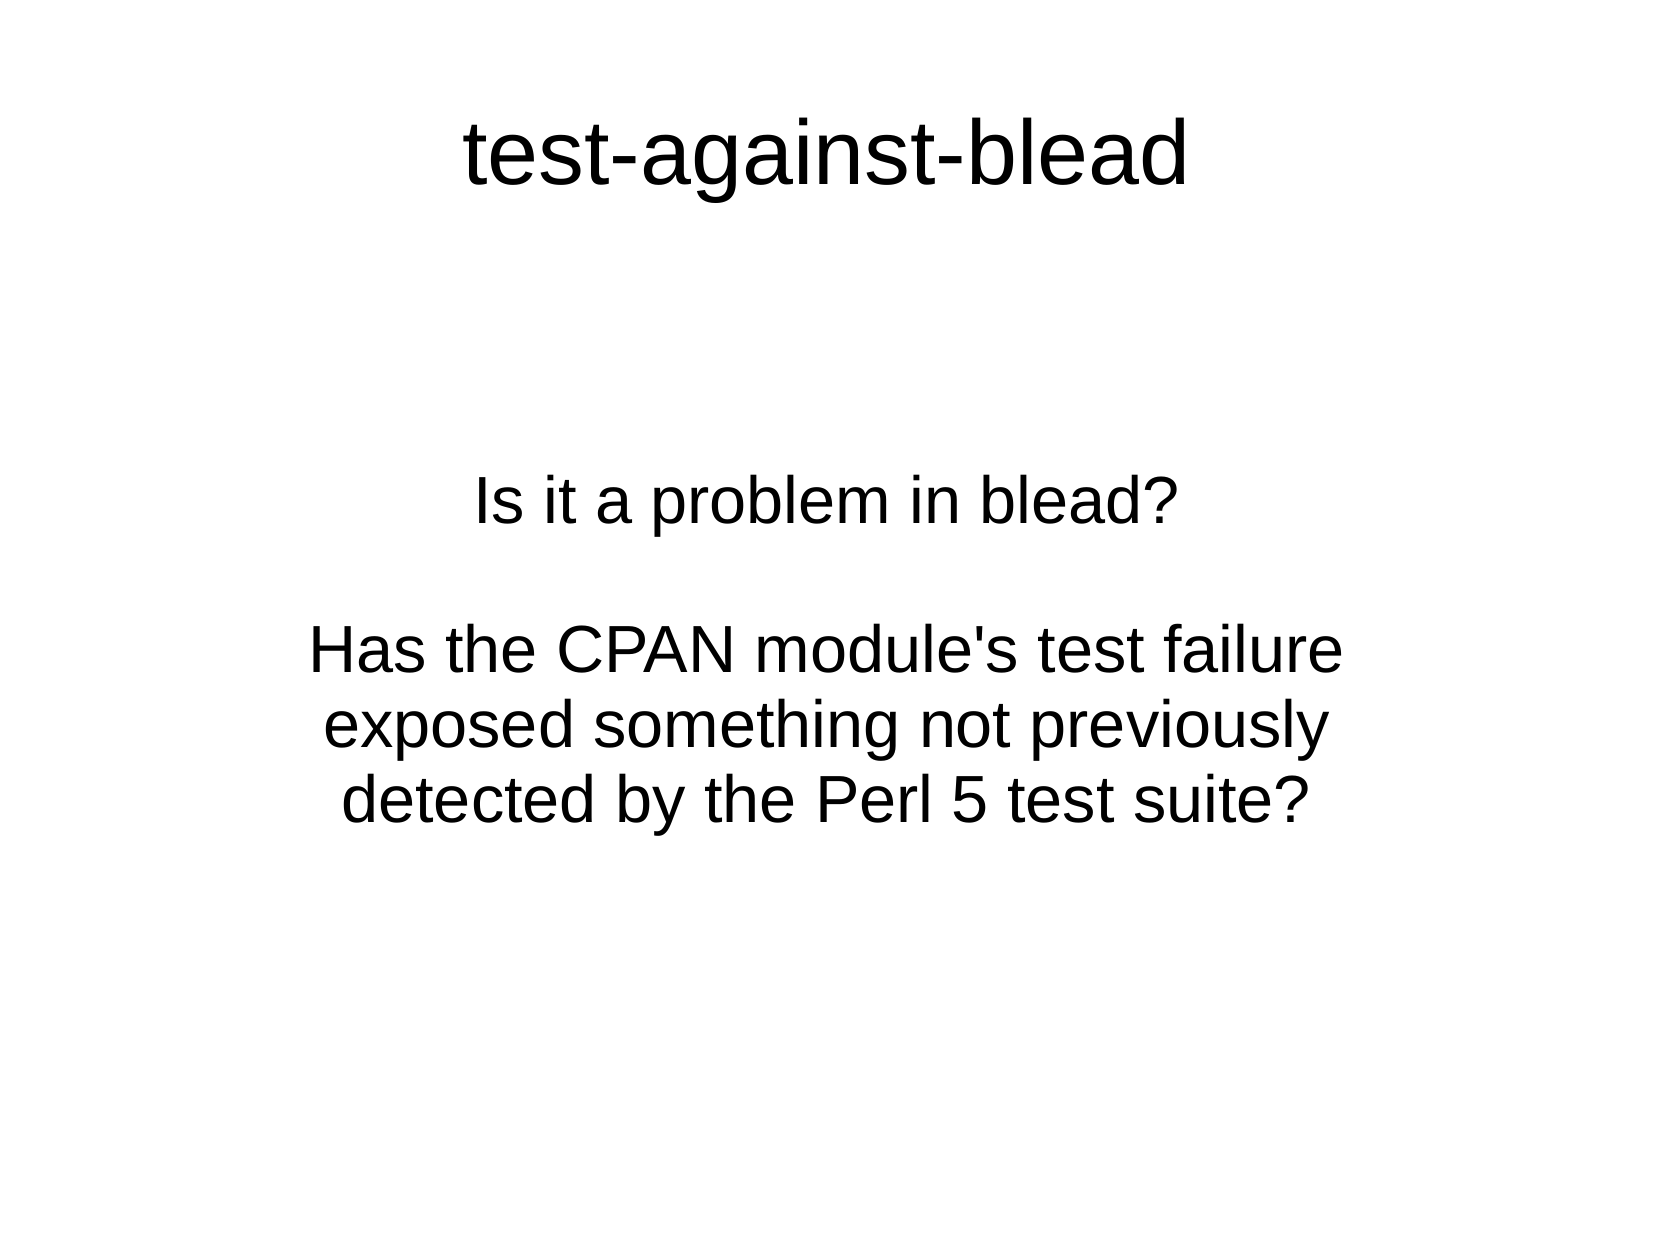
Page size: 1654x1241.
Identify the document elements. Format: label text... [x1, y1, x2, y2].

title test-against-blead [82, 49, 1571, 257]
subtitle Is it a problem in blead? Has the CPAN module's test failure exposed something not previously detected by the Perl 5 test suite? [82, 290, 1571, 1010]
